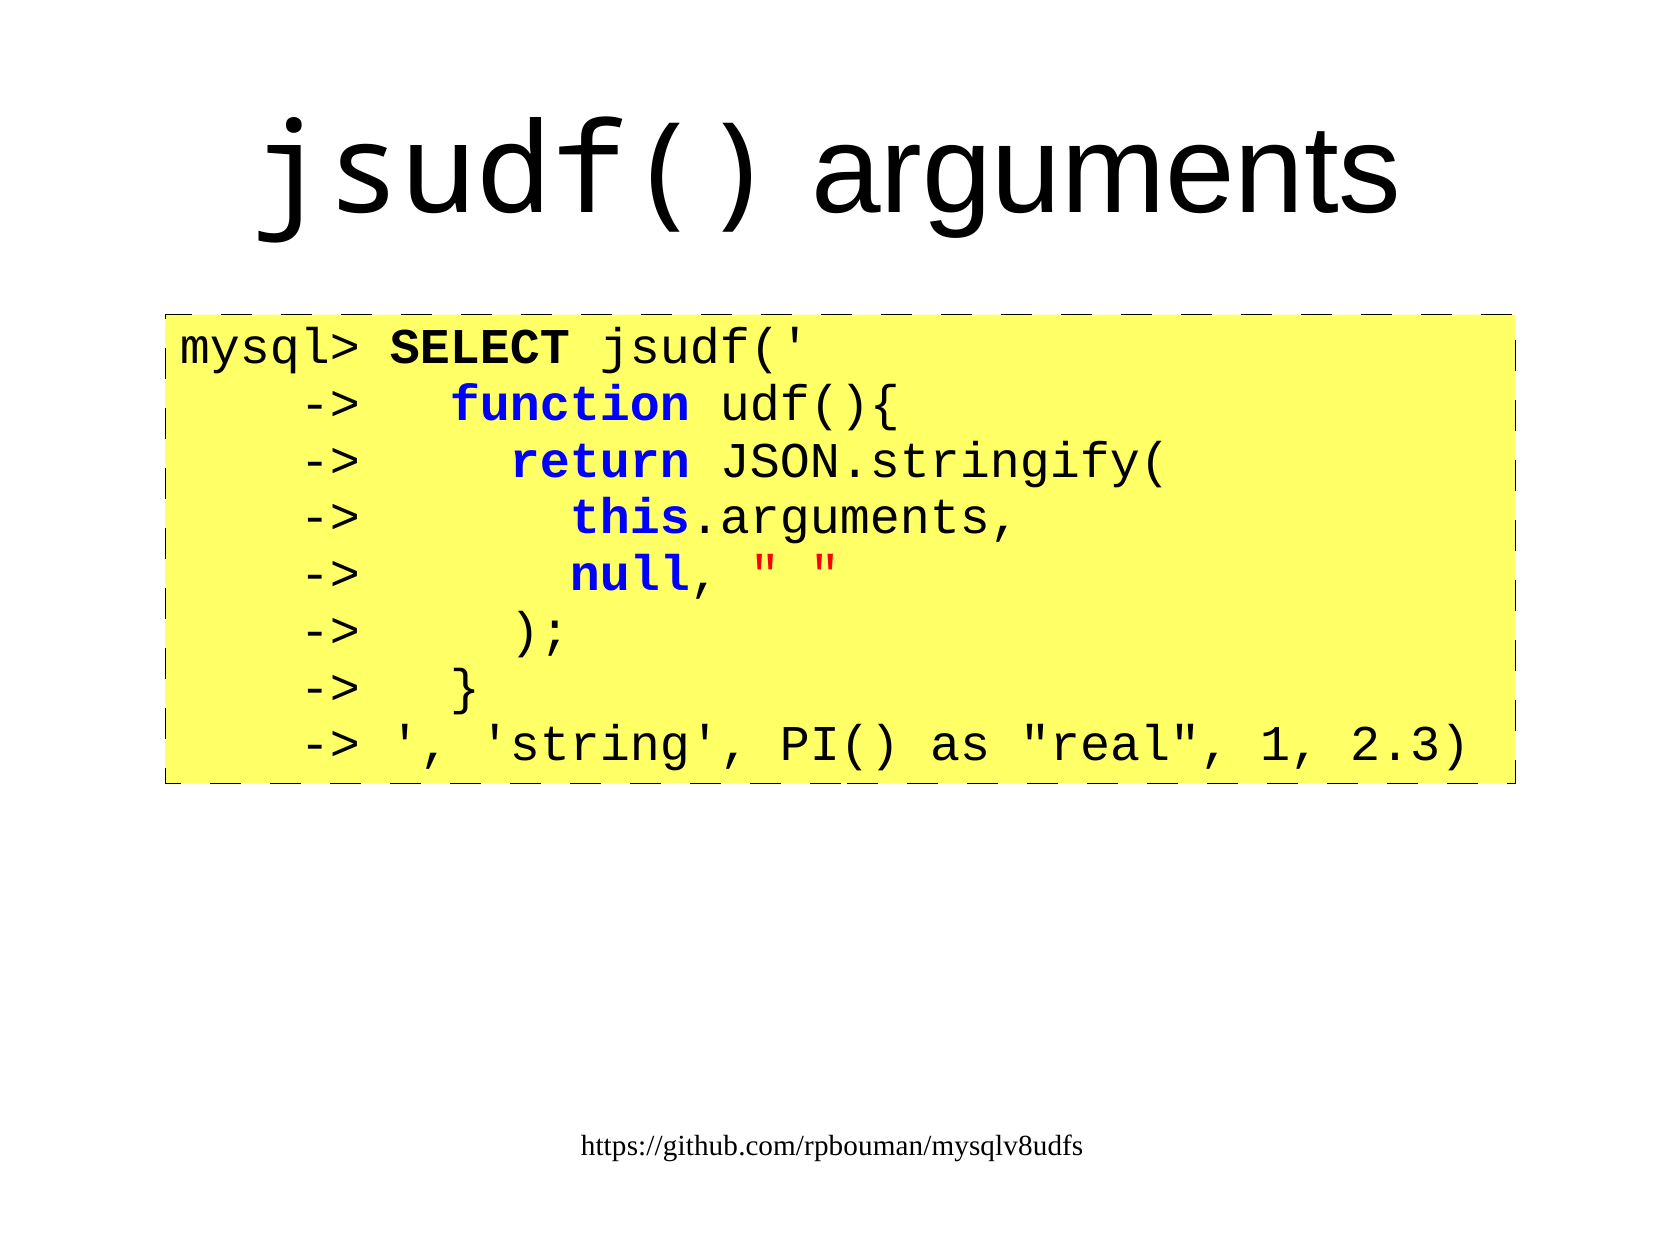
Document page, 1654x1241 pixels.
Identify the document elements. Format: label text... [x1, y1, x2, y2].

title jsudf() arguments [82, 60, 1571, 268]
text_box mysql> SELECT jsudf(' -> function udf(){ -> return JSON.stringify( -> this.arguments, -> null, " " -> ); -> } -> ', 'string', PI() as "real", 1, 2.3) [165, 314, 1516, 784]
